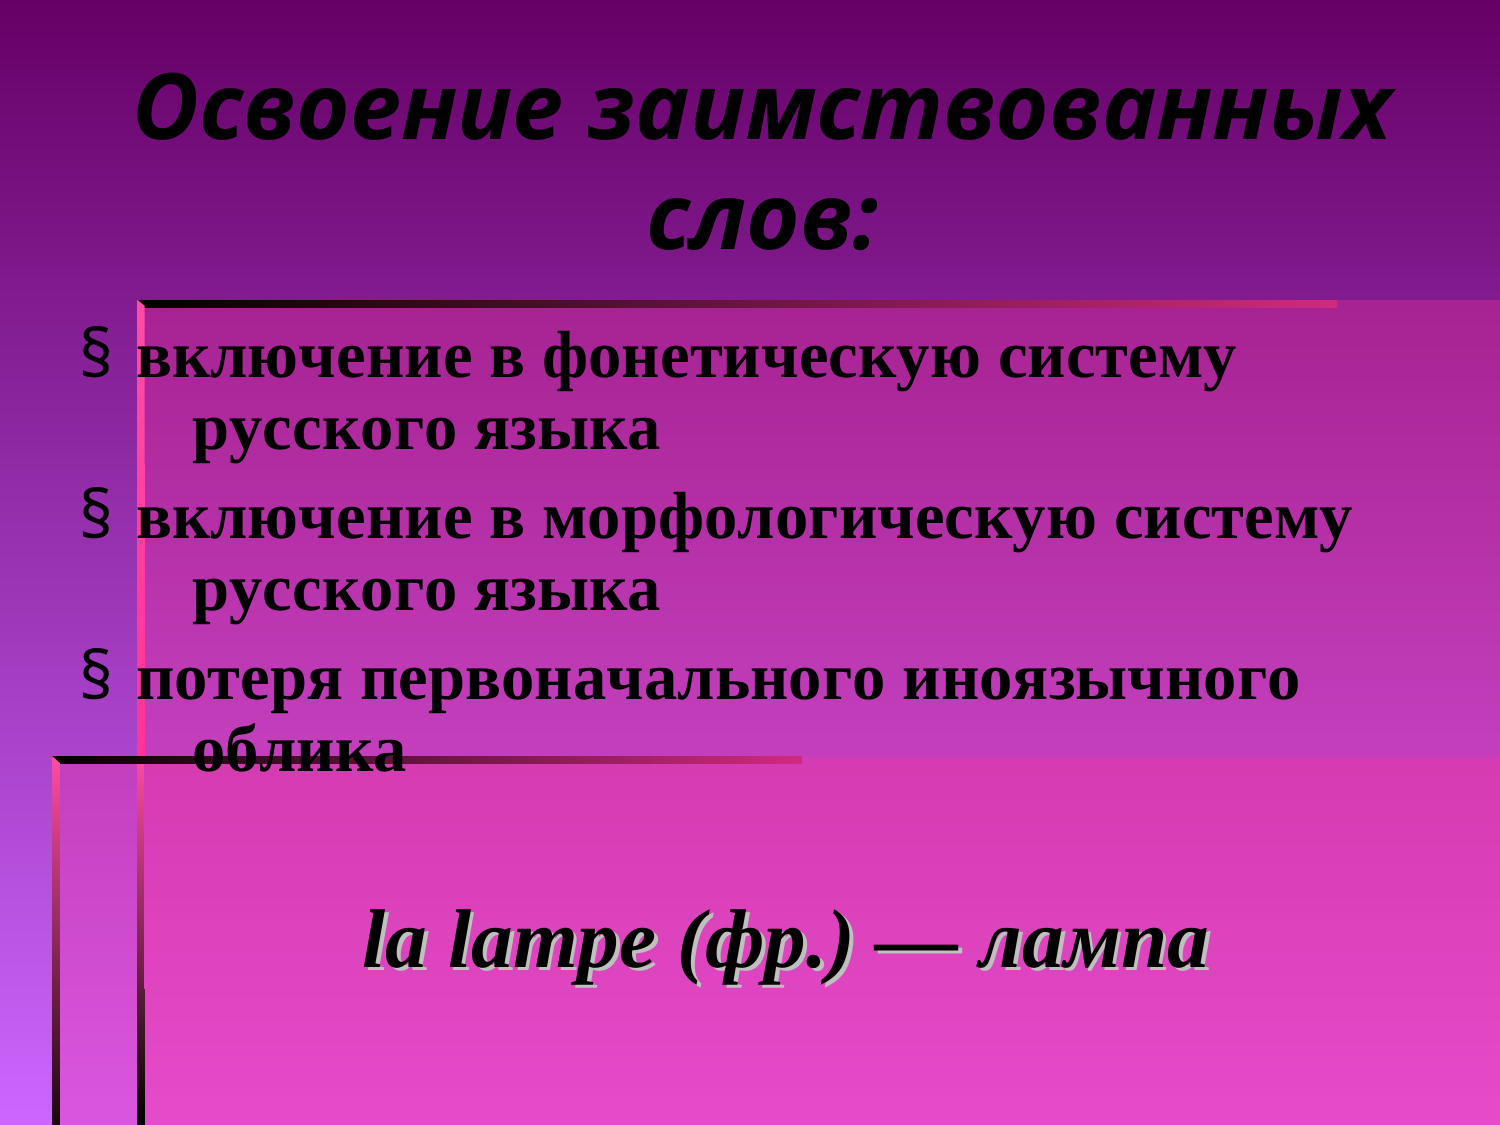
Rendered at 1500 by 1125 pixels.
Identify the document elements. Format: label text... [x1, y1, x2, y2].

title Освоение заимствованных слов: [75, 40, 1451, 276]
list включение в фонетическую систему русского языка включение в морфологическую систему русского языка потеря первоначального иноязычного облика la lampe (фр.) — лампа [64, 312, 1452, 1001]
